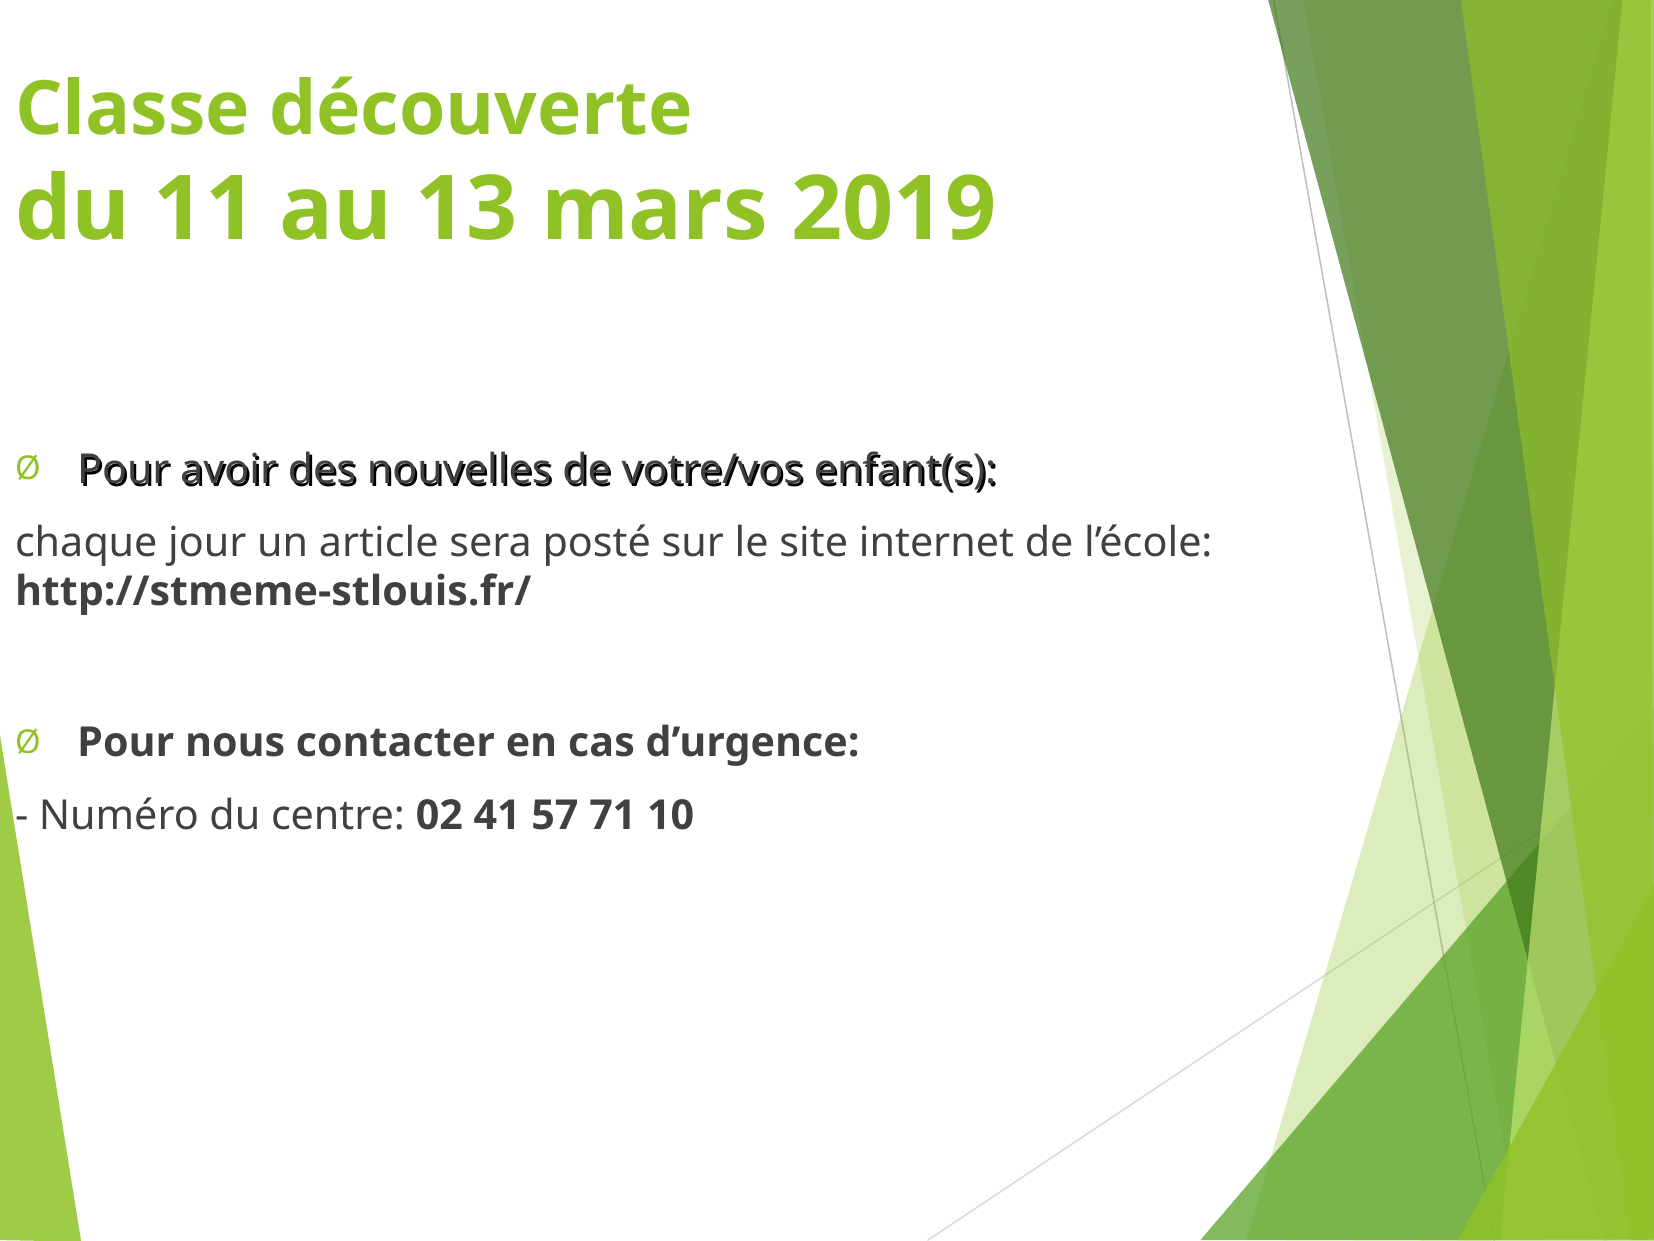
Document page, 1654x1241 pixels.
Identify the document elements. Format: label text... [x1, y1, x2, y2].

title Classe découverte du 11 au 13 mars 2019 [0, 52, 1489, 266]
list Pour avoir des nouvelles de votre/vos enfant(s): chaque jour un article sera posté sur le site internet de l’école: http://stmeme-stlouis.fr/ Pour nous contacter en cas d’urgence: - Numéro du centre: 02 41 57 71 10 [0, 290, 1489, 1180]
